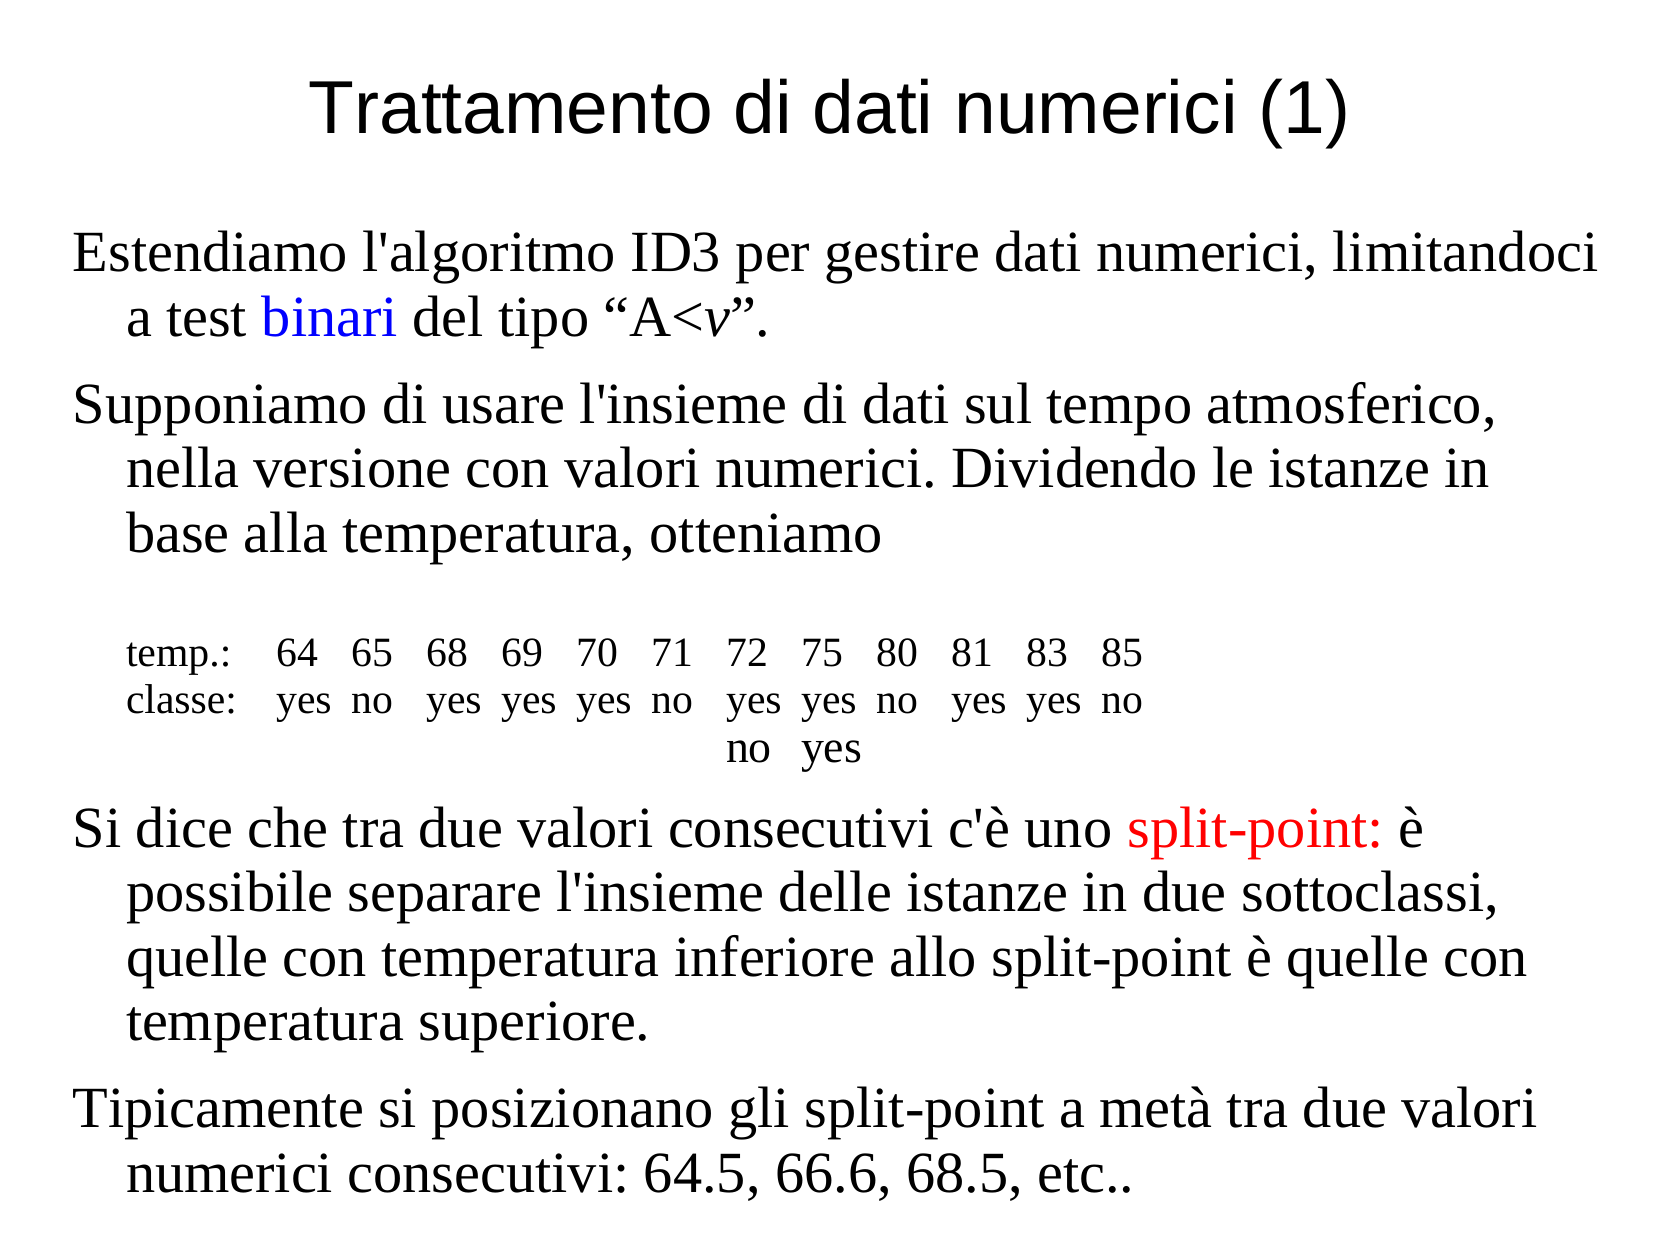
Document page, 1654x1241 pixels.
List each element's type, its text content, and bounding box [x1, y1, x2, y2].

list Estendiamo l'algoritmo ID3 per gestire dati numerici, limitandoci a test binari del tipo “A<v”. Supponiamo di usare l'insieme di dati sul tempo atmosferico, nella versione con valori numerici. Dividendo le istanze in base alla temperatura, otteniamo temp.: 64 65 68 69 70 71 72 75 80 81 83 85 classe: yes no yes yes yes no yes yes no yes yes no no yes Si dice che tra due valori consecutivi c'è uno split-point: è possibile separare l'insieme delle istanze in due sottoclassi, quelle con temperatura inferiore allo split-point è quelle con temperatura superiore. Tipicamente si posizionano gli split-point a metà tra due valori numerici consecutivi: 64.5, 66.6, 68.5, etc.. [55, 219, 1605, 1206]
title Trattamento di dati numerici (1) [52, 42, 1608, 173]
